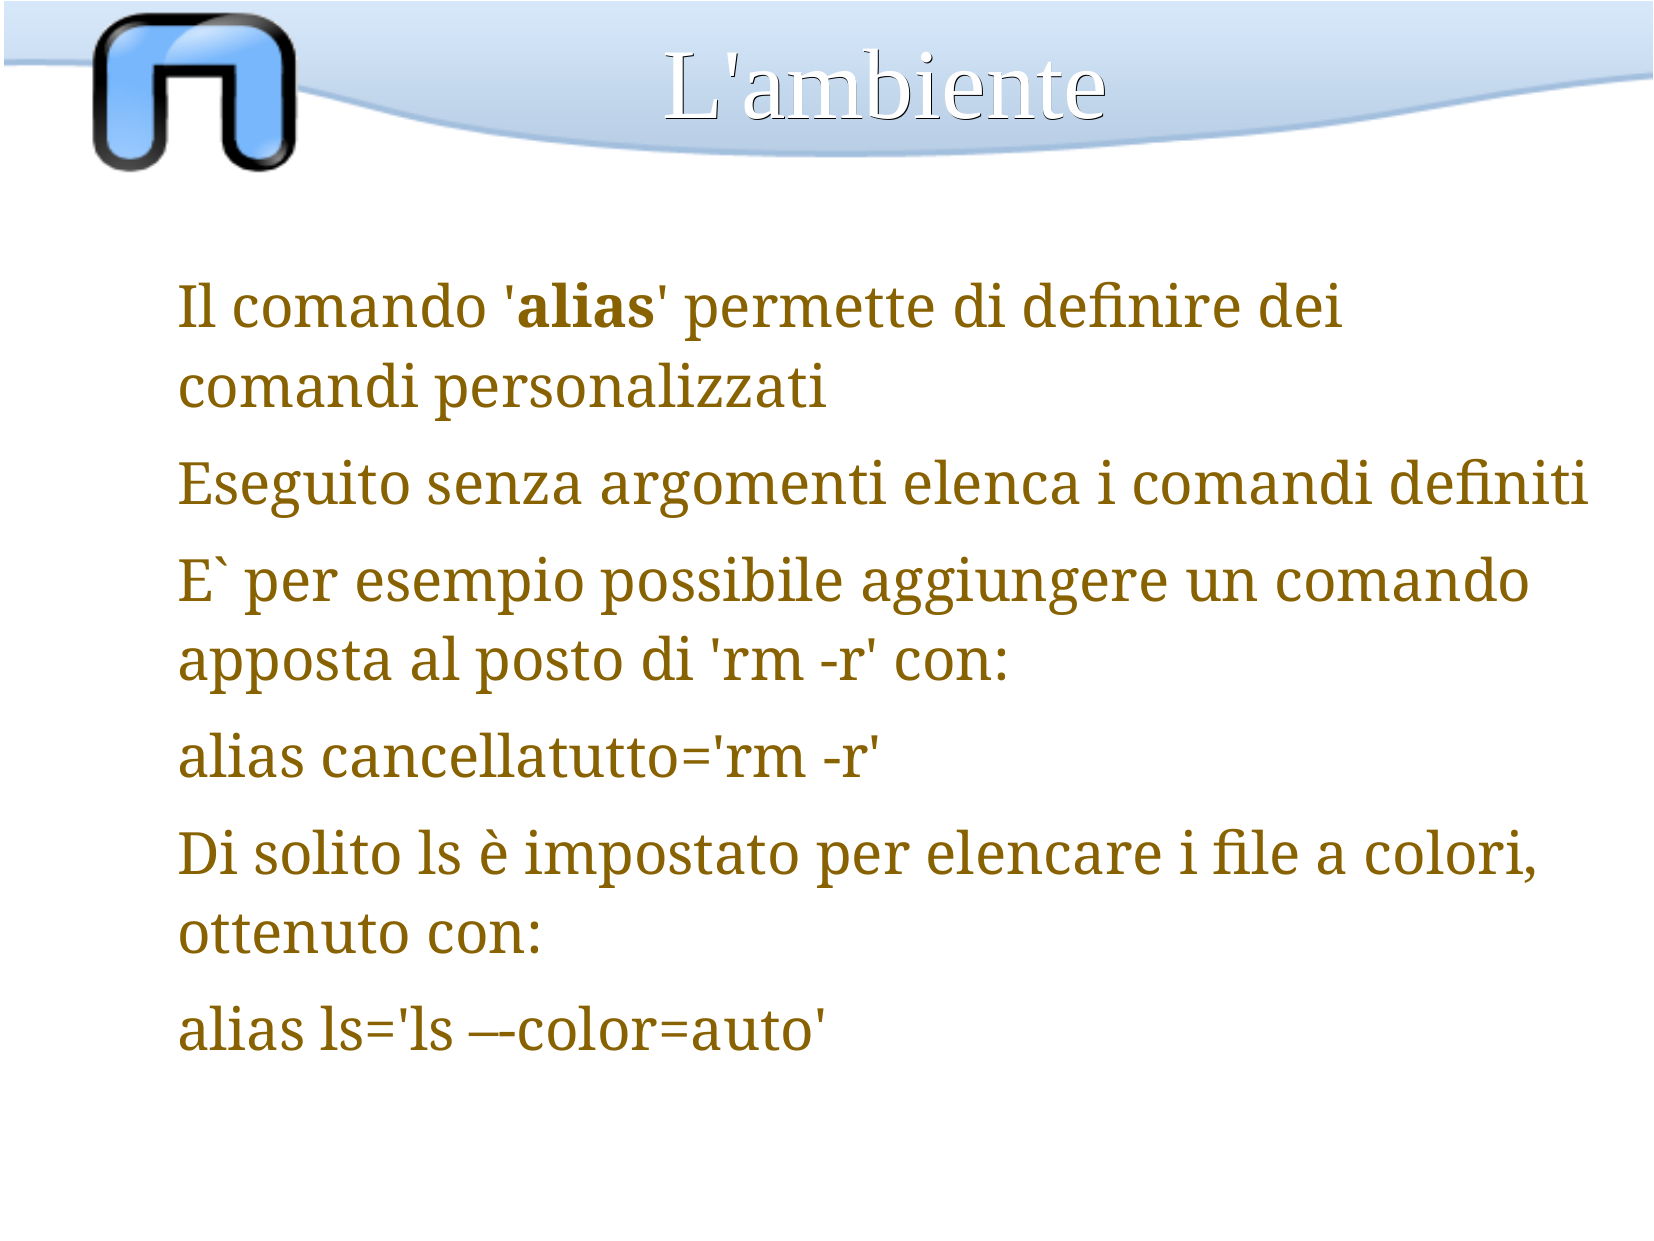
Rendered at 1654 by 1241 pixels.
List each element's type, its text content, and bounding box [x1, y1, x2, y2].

picture [0, 0, 1654, 1241]
text_box L'ambiente [531, 29, 1241, 266]
list Il comando 'alias' permette di definire dei comandi personalizzati Eseguito senza argomenti elenca i comandi definiti E` per esempio possibile aggiungere un comando apposta al posto di 'rm -r' con: alias cancellatutto='rm -r' Di solito ls è impostato per elencare i file a colori, ottenuto con: alias ls='ls –-color=auto' [177, 265, 1595, 1152]
